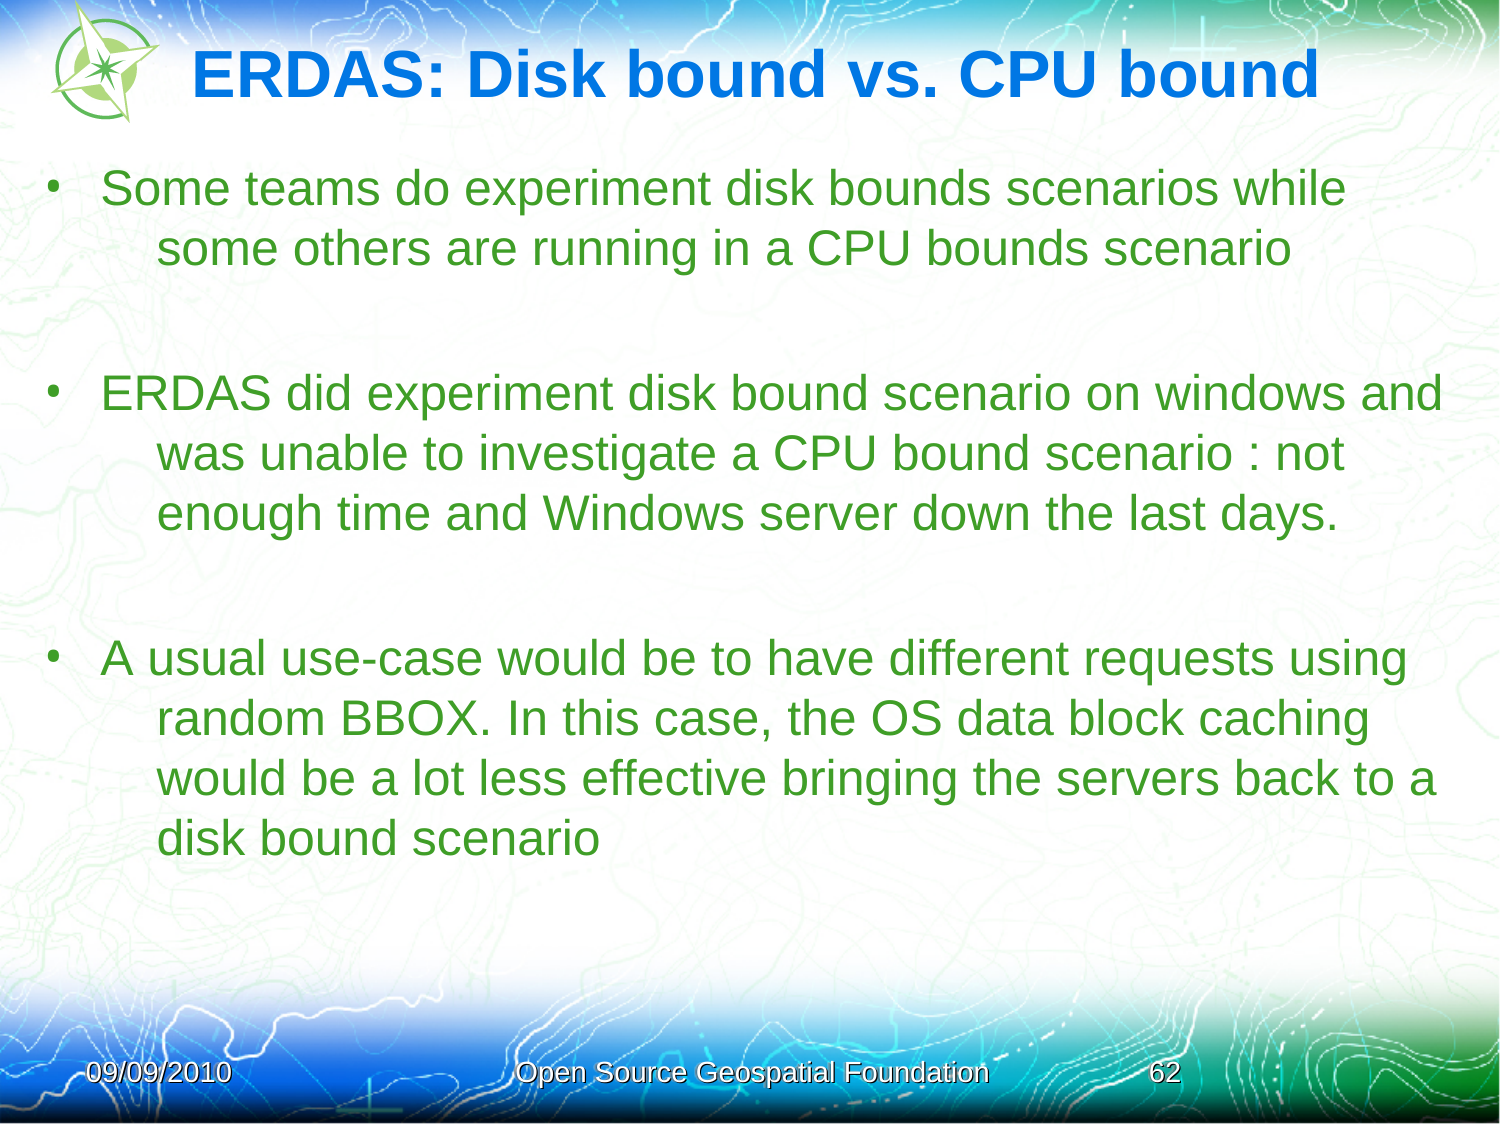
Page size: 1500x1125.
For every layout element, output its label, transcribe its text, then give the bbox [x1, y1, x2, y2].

picture [0, 0, 1500, 1125]
text_box 09/09/2010 [71, 1045, 355, 1112]
list Some teams do experiment disk bounds scenarios while some others are running in a CPU bounds scenario ERDAS did experiment disk bound scenario on windows and was unable to investigate a CPU bound scenario : not enough time and Windows server down the last days. A usual use-case would be to have different requests using random BBOX. In this case, the OS data block caching would be a lot less effective bringing the servers back to a disk bound scenario [29, 147, 1477, 1034]
title ERDAS: Disk bound vs. CPU bound [177, 21, 1477, 122]
text_box <number> [1134, 1045, 1447, 1112]
text_box Open Source Geospatial Foundation [383, 1045, 1123, 1096]
